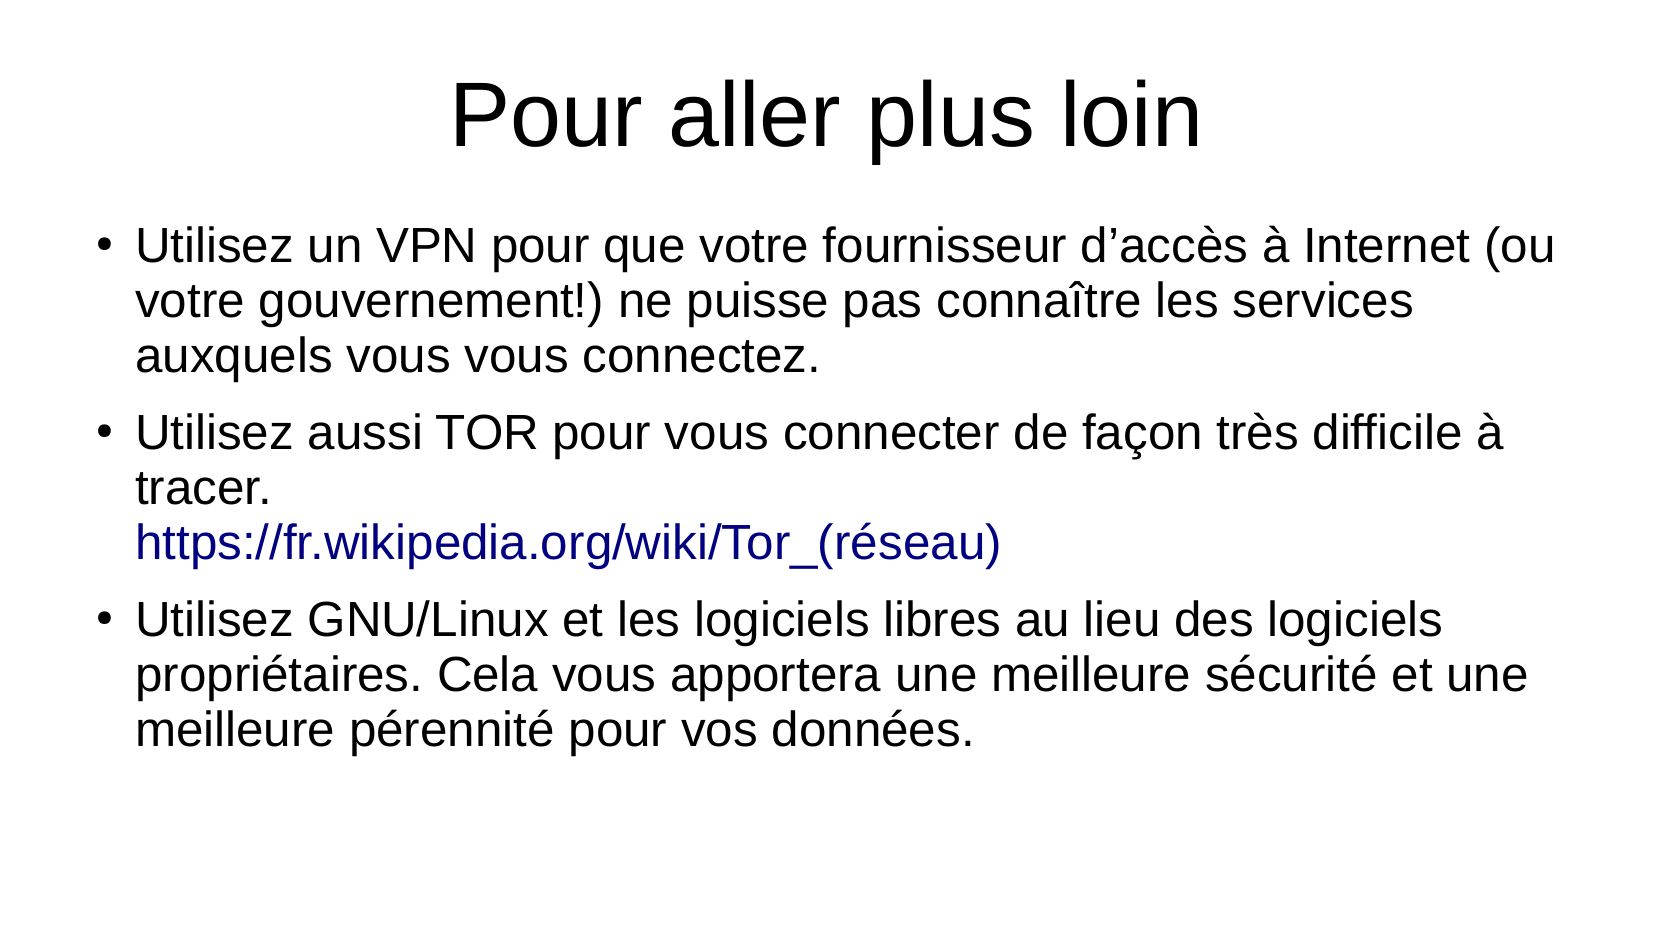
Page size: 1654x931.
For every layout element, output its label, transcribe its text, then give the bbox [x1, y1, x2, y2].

title Pour aller plus loin [82, 37, 1571, 193]
list Utilisez un VPN pour que votre fournisseur d’accès à Internet (ou votre gouvernement!) ne puisse pas connaître les services auxquels vous vous connectez. Utilisez aussi TOR pour vous connecter de façon très difficile à tracer. https://fr.wikipedia.org/wiki/Tor_(réseau) Utilisez GNU/Linux et les logiciels libres au lieu des logiciels propriétaires. Cela vous apportera une meilleure sécurité et une meilleure pérennité pour vos données. [82, 217, 1571, 758]
